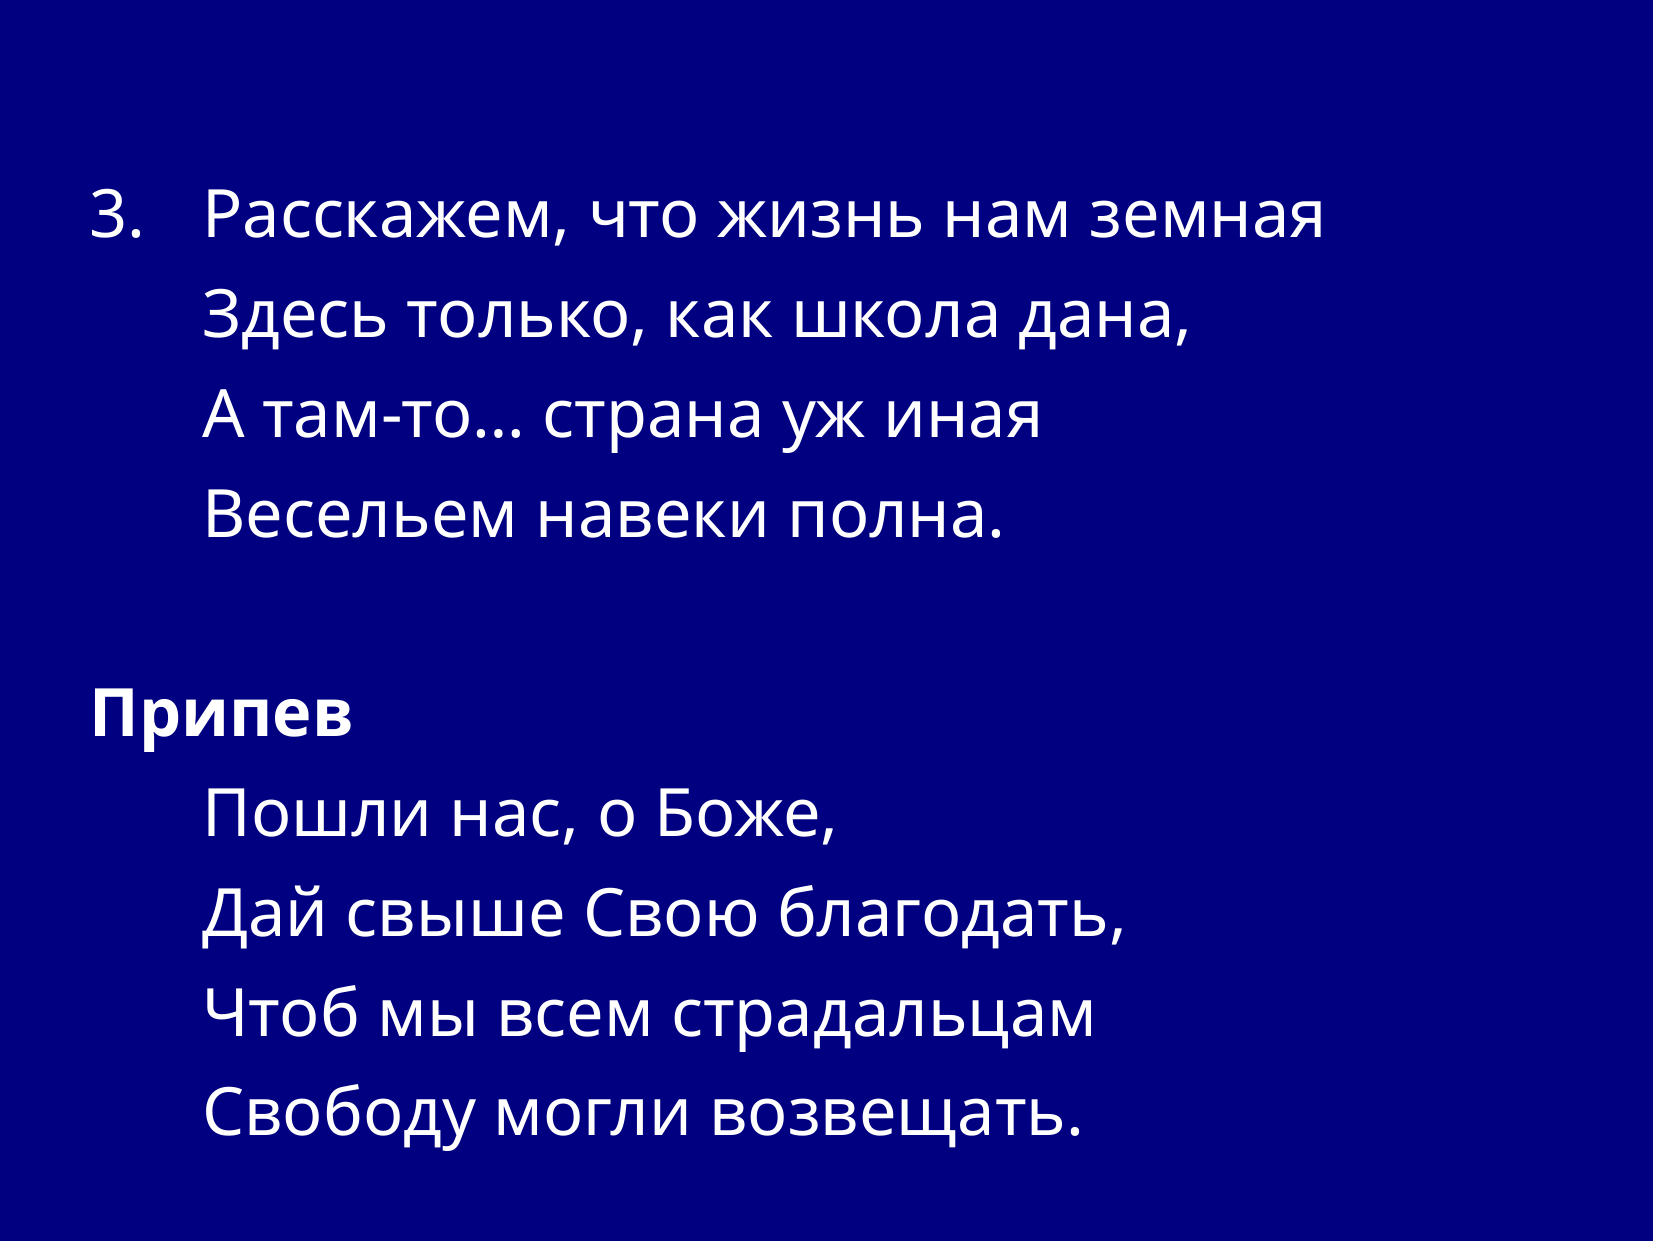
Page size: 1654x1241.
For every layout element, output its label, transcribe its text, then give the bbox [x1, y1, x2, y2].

text_box 3. Расскажем, что жизнь нам земная Здесь только, как школа дана, А там-то… страна уж иная Весельем навеки полна. Припев Пошли нас, о Боже, Дай свыше Свою благодать, Чтоб мы всем страдальцам Свободу могли возвещать. [75, 150, 1576, 1163]
